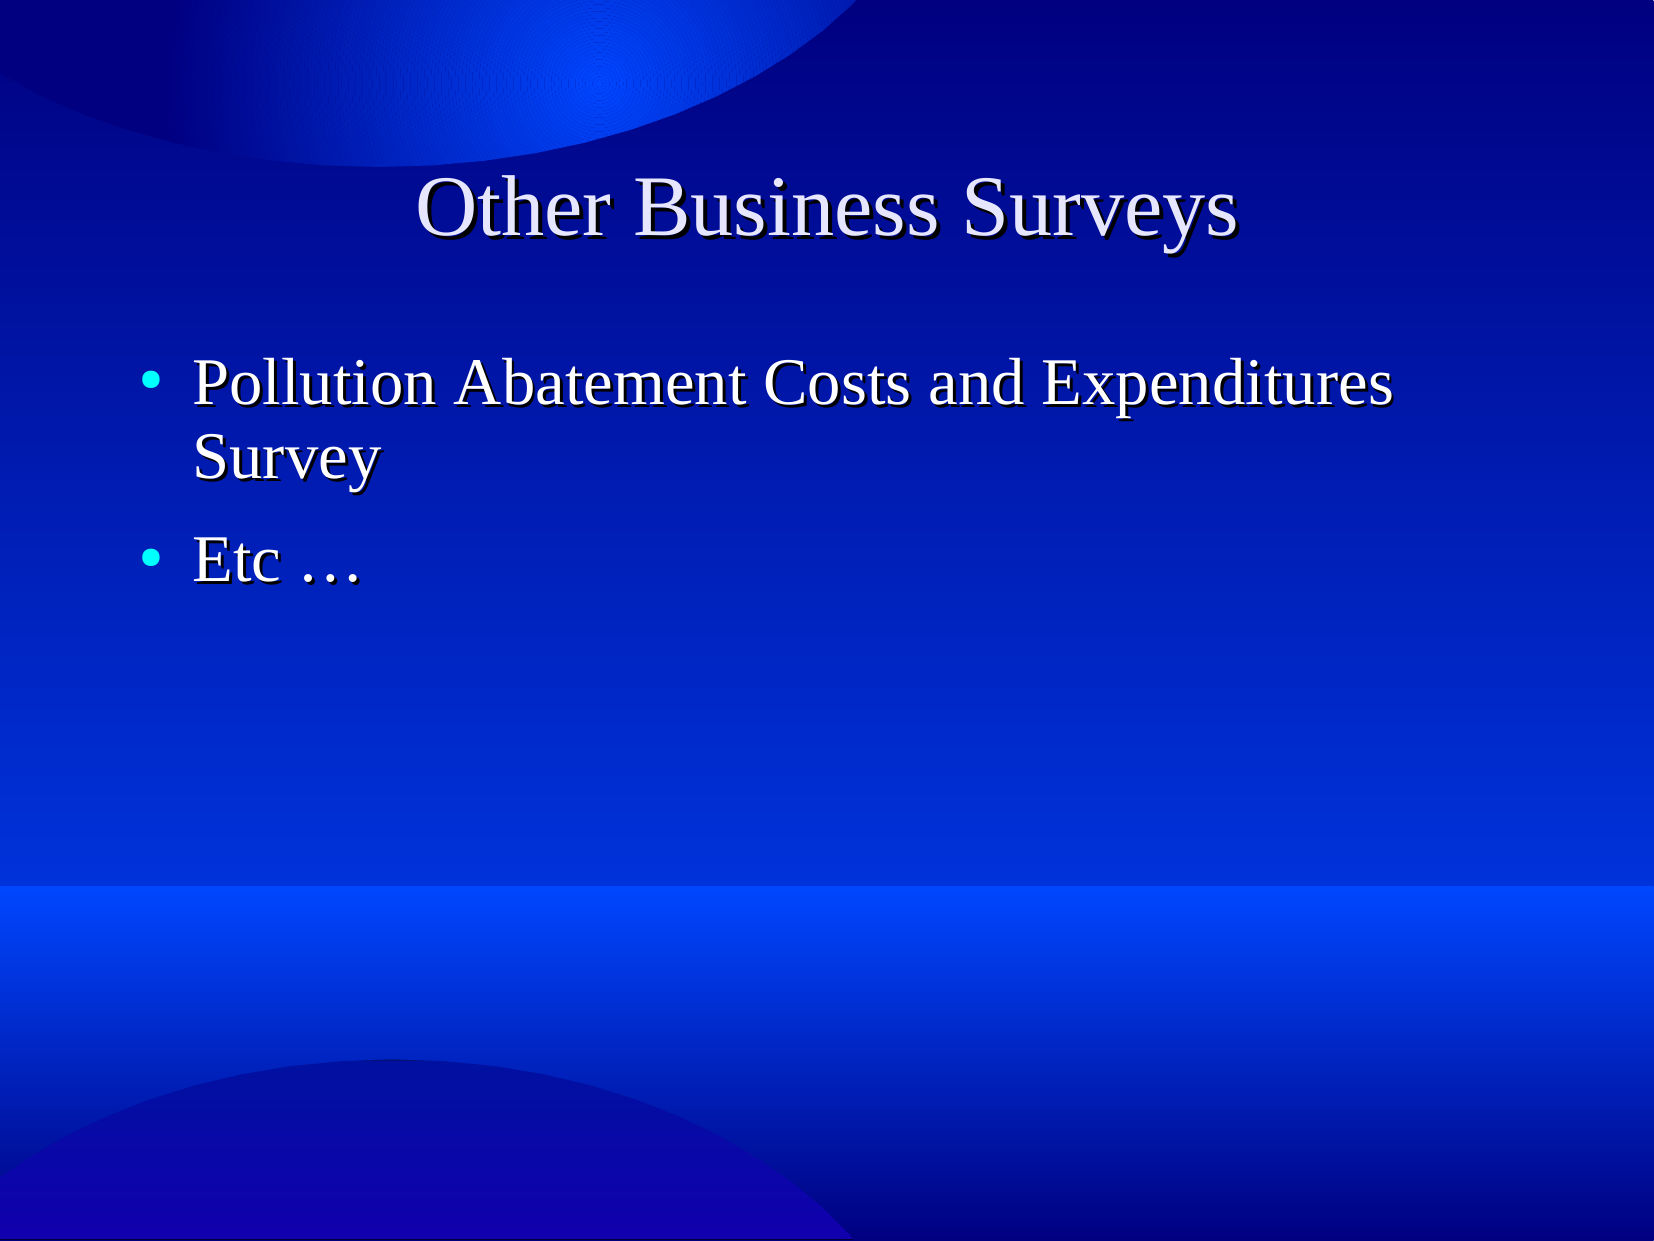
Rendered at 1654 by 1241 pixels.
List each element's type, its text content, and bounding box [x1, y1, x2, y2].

list Pollution Abatement Costs and Expenditures Survey Etc … [121, 344, 1534, 1164]
title Other Business Surveys [121, 102, 1534, 310]
